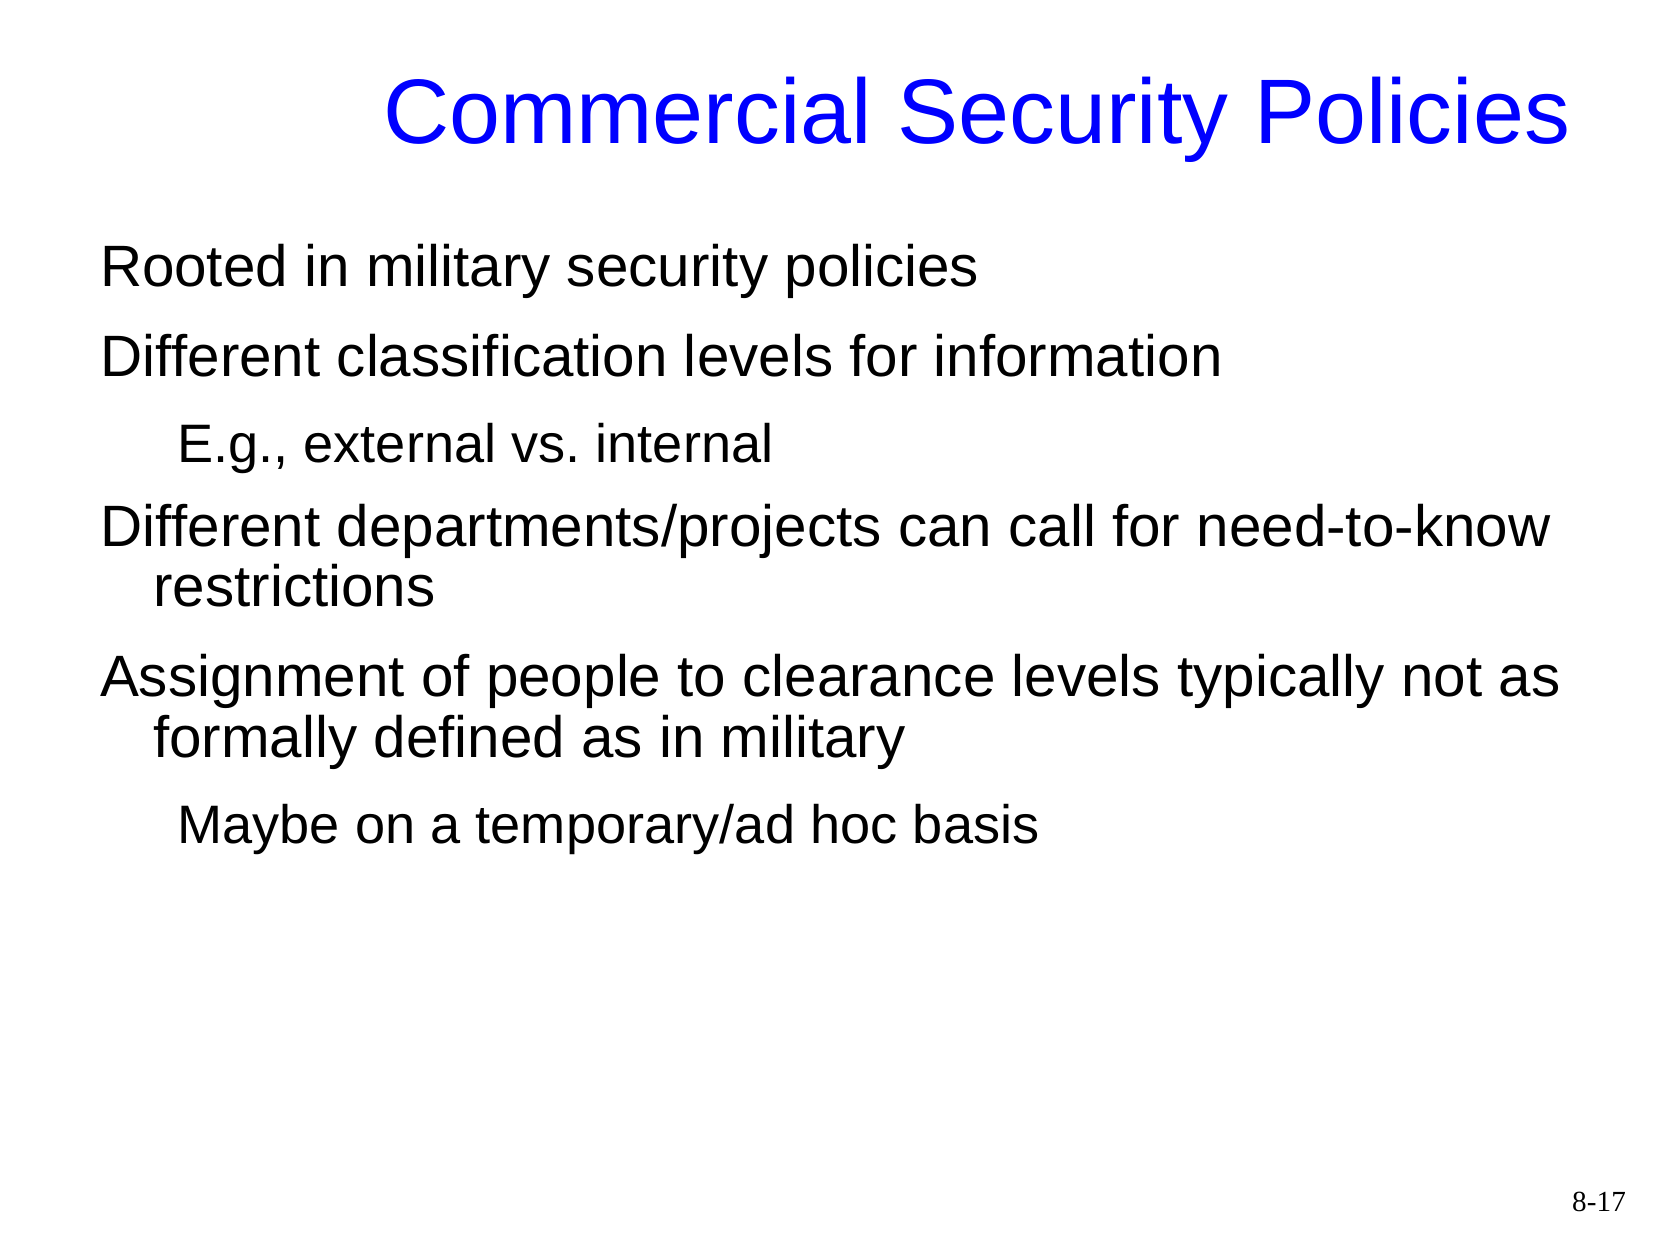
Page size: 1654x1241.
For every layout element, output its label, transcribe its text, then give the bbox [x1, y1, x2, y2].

list Rooted in military security policies Different classification levels for information E.g., external vs. internal Different departments/projects can call for need-to-know restrictions Assignment of people to clearance levels typically not as formally defined as in military Maybe on a temporary/ad hoc basis [82, 237, 1571, 1170]
title Commercial Security Policies [84, 11, 1573, 218]
